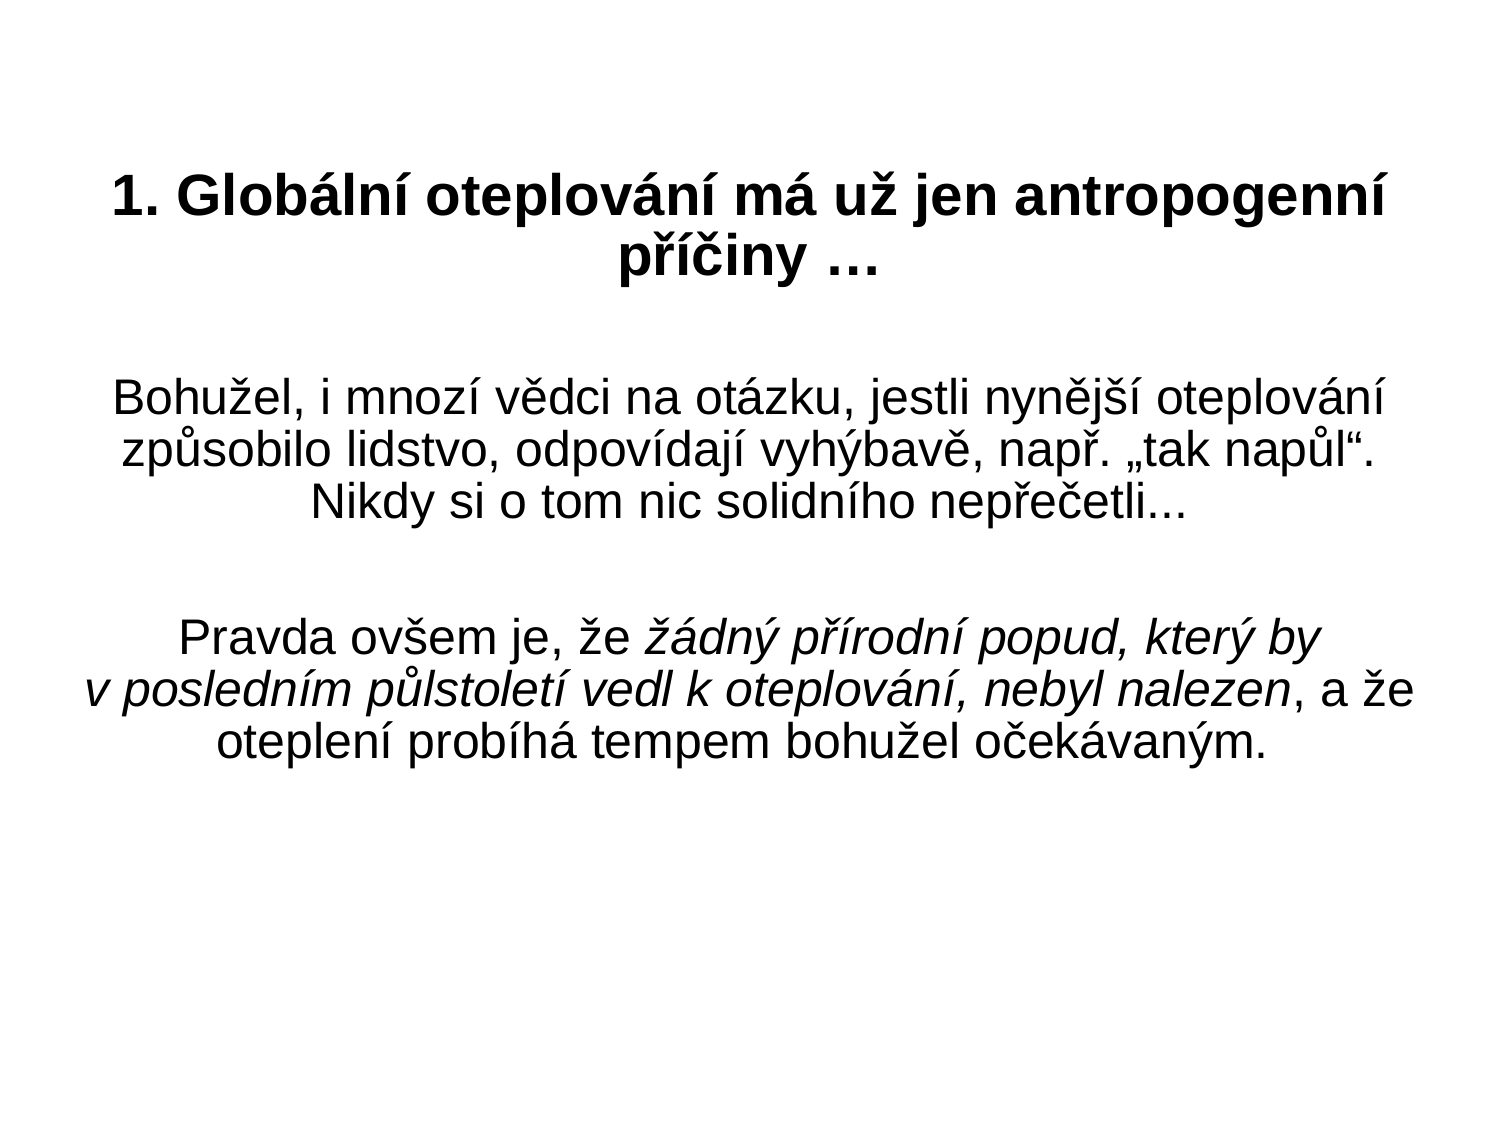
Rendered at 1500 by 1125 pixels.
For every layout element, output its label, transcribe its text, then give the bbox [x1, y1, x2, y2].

subtitle 1. Globální oteplování má už jen antropogenní příčiny … Bohužel, i mnozí vědci na otázku, jestli nynější oteplování způsobilo lidstvo, odpovídají vyhýbavě, např. „tak napůl“. Nikdy si o tom nic solidního nepřečetli... Pravda ovšem je, že žádný přírodní popud, který by v posledním půlstoletí vedl k oteplování, nebyl nalezen, a že oteplení probíhá tempem bohužel očekávaným. [75, 21, 1425, 915]
